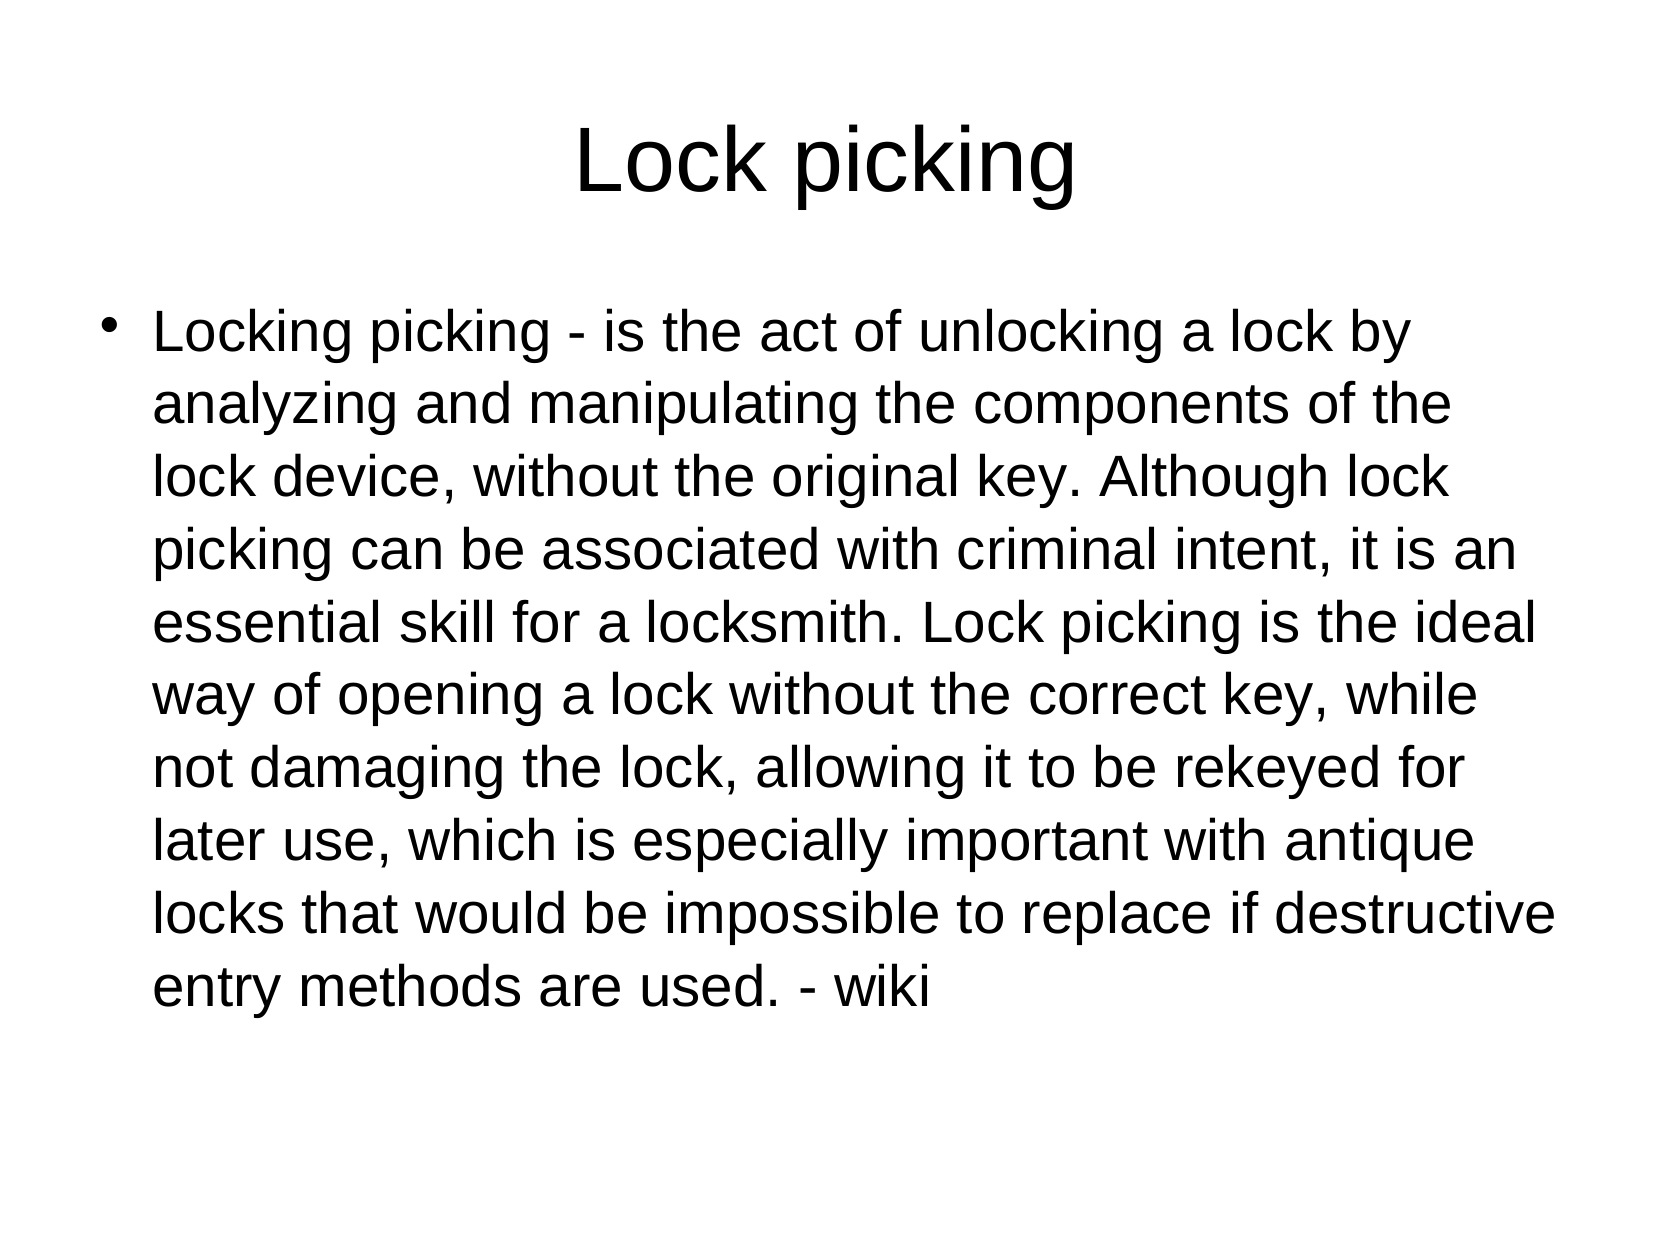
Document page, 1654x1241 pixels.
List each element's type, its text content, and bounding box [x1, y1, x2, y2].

text_box Lock picking [82, 49, 1570, 257]
text_box Locking picking - is the act of unlocking a lock by analyzing and manipulating the components of the lock device, without the original key. Although lock picking can be associated with criminal intent, it is an essential skill for a locksmith. Lock picking is the ideal way of opening a lock without the correct key, while not damaging the lock, allowing it to be rekeyed for later use, which is especially important with antique locks that would be impossible to replace if destructive entry methods are used. - wiki [82, 290, 1570, 1121]
